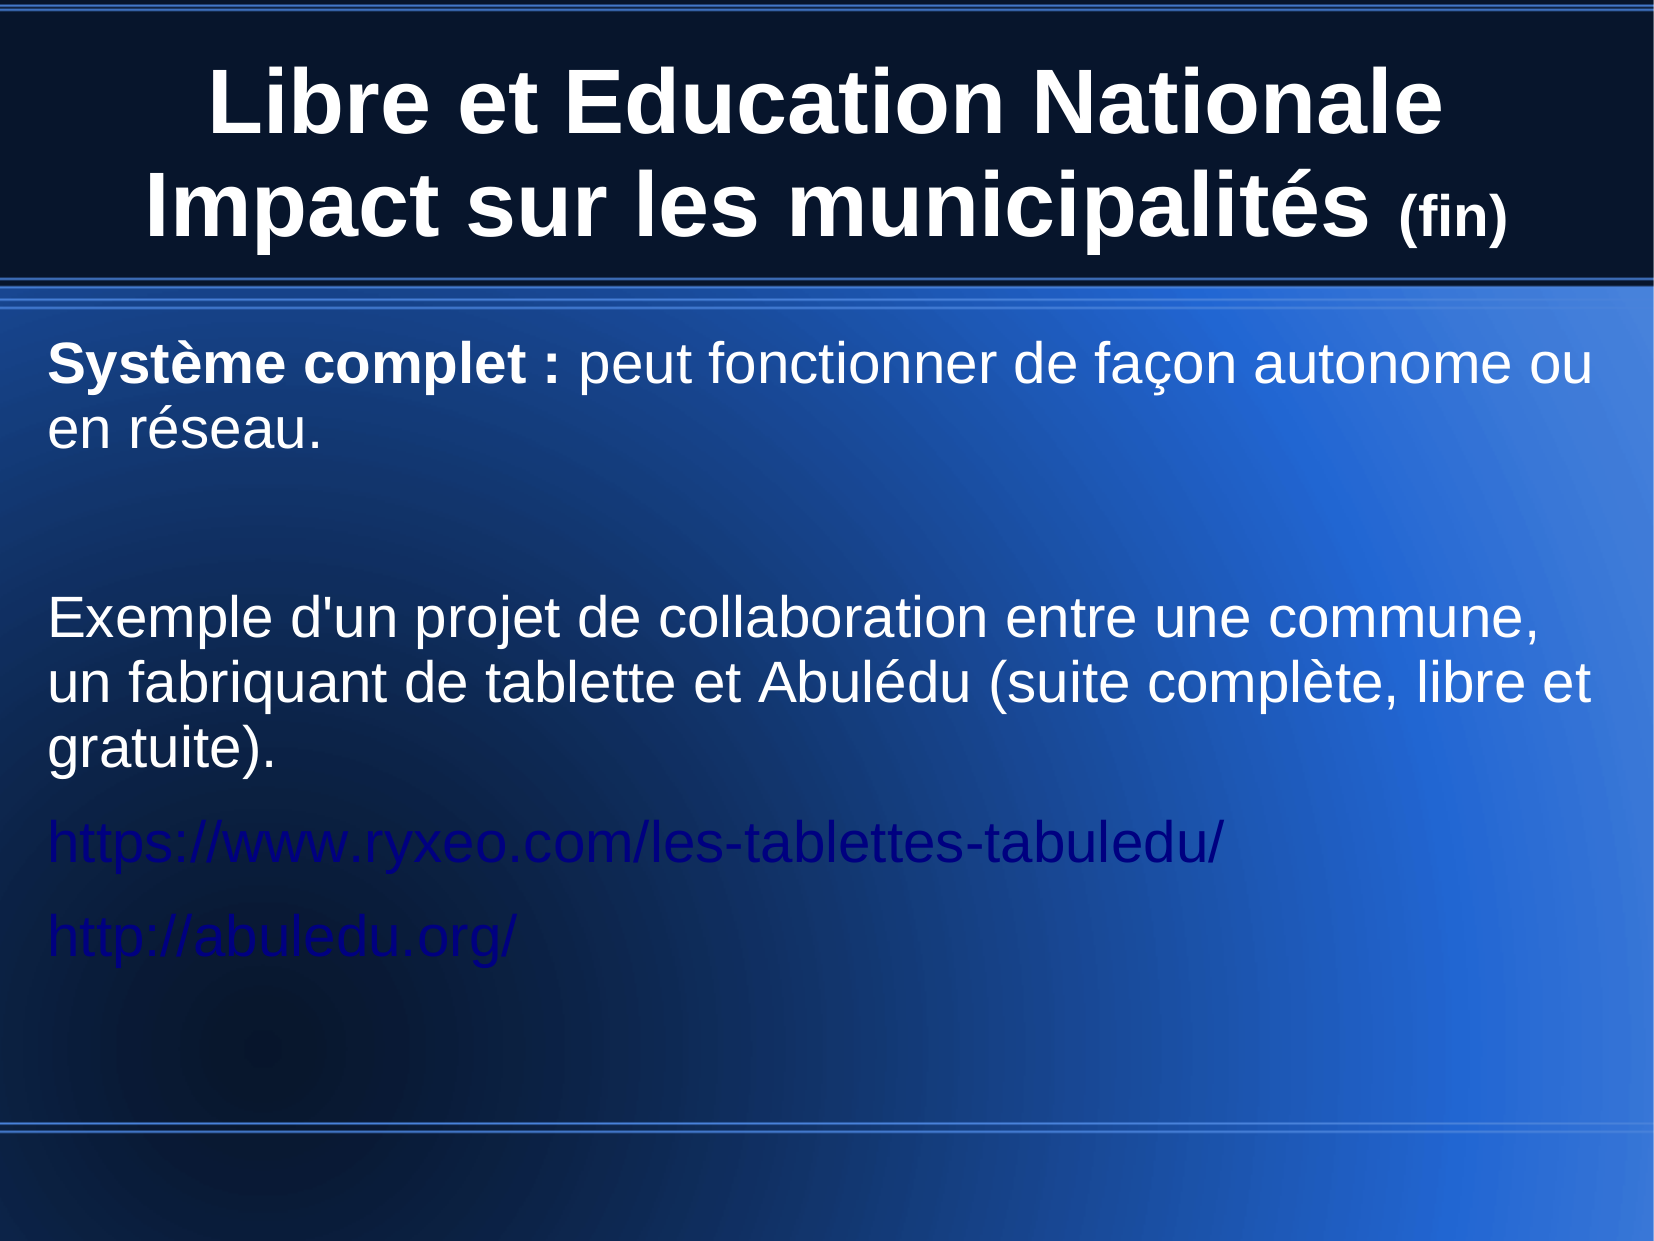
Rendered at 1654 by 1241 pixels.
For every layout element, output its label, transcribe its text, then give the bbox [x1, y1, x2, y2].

picture [0, 0, 1654, 1241]
title Libre et Education Nationale Impact sur les municipalités (fin) [82, 50, 1571, 256]
list Système complet : peut fonctionner de façon autonome ou en réseau. Exemple d'un projet de collaboration entre une commune, un fabriquant de tablette et Abulédu (suite complète, libre et gratuite). https://www.ryxeo.com/les-tablettes-tabuledu/ http://abuledu.org/ [47, 330, 1619, 1159]
